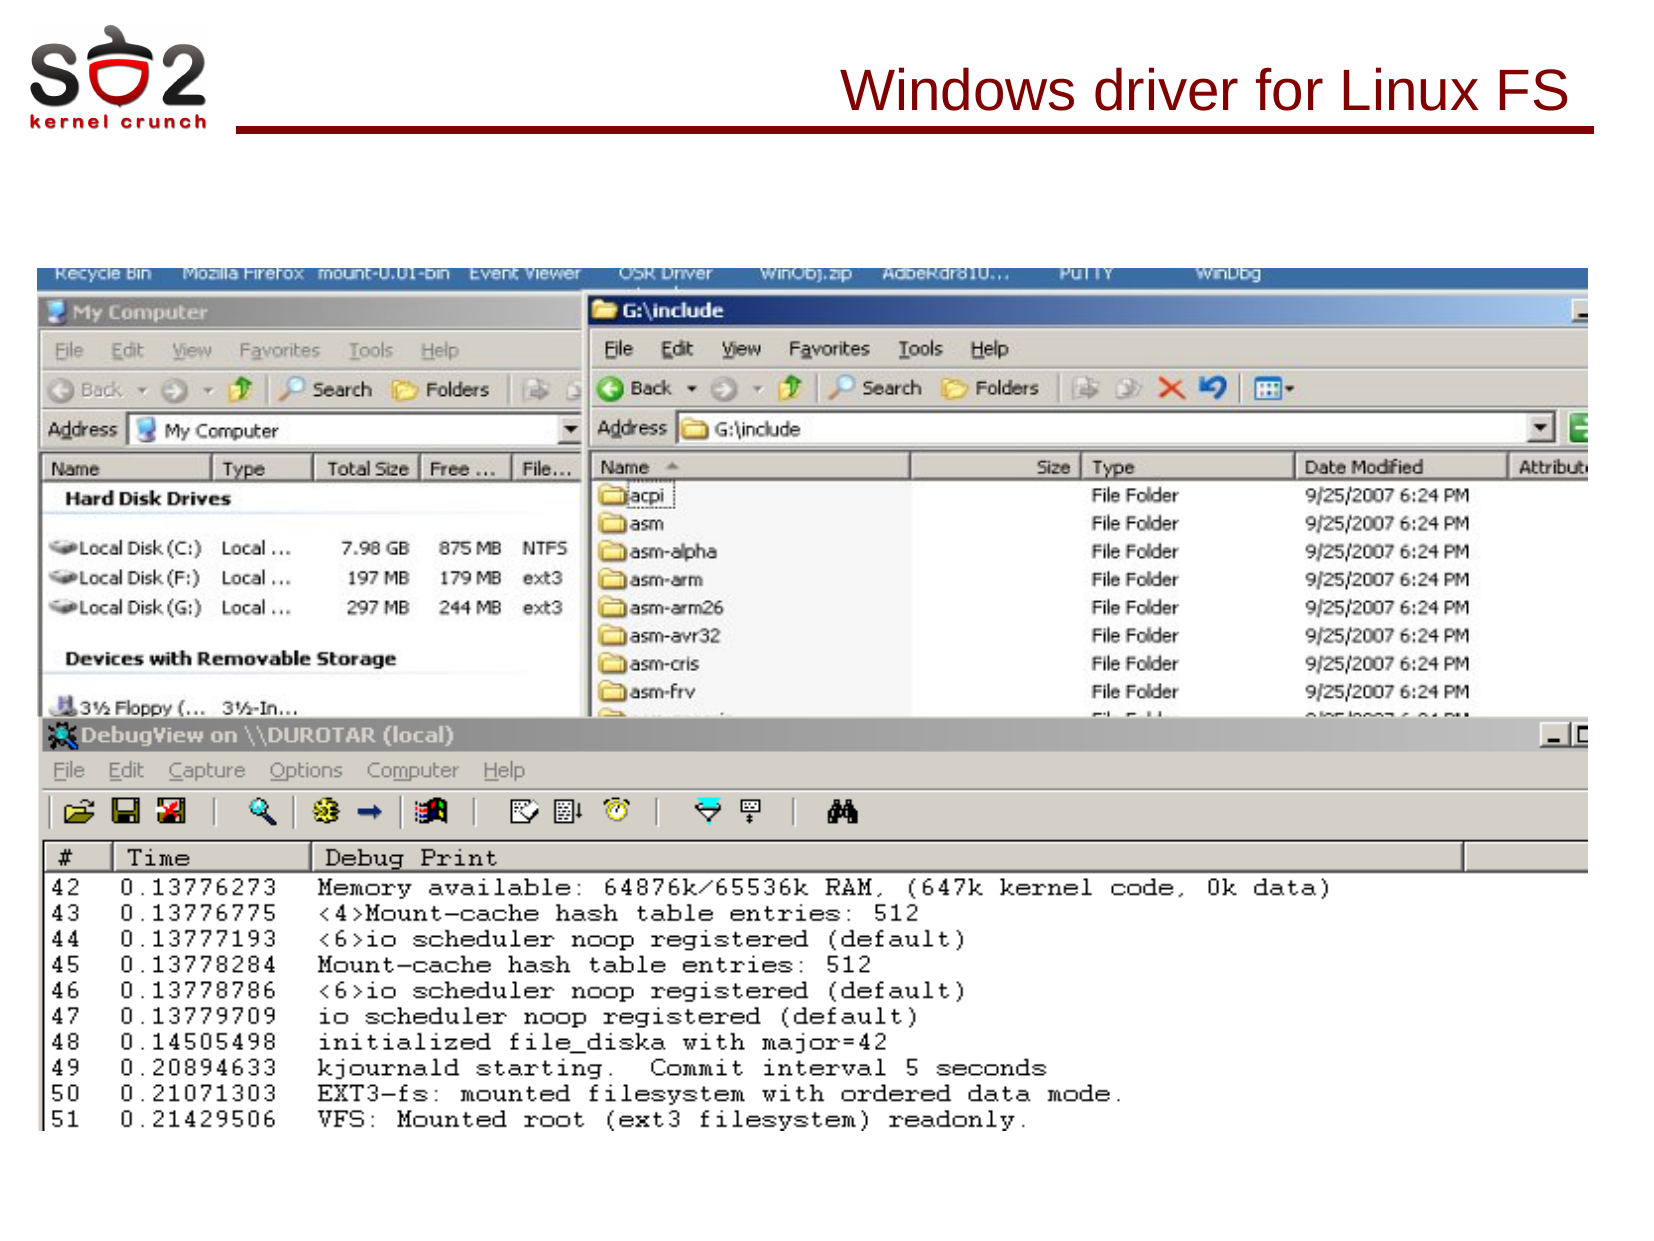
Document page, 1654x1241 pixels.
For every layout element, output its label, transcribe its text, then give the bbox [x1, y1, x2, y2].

picture [37, 268, 1588, 1131]
title Windows driver for Linux FS [82, 45, 1571, 136]
picture [29, 23, 207, 130]
